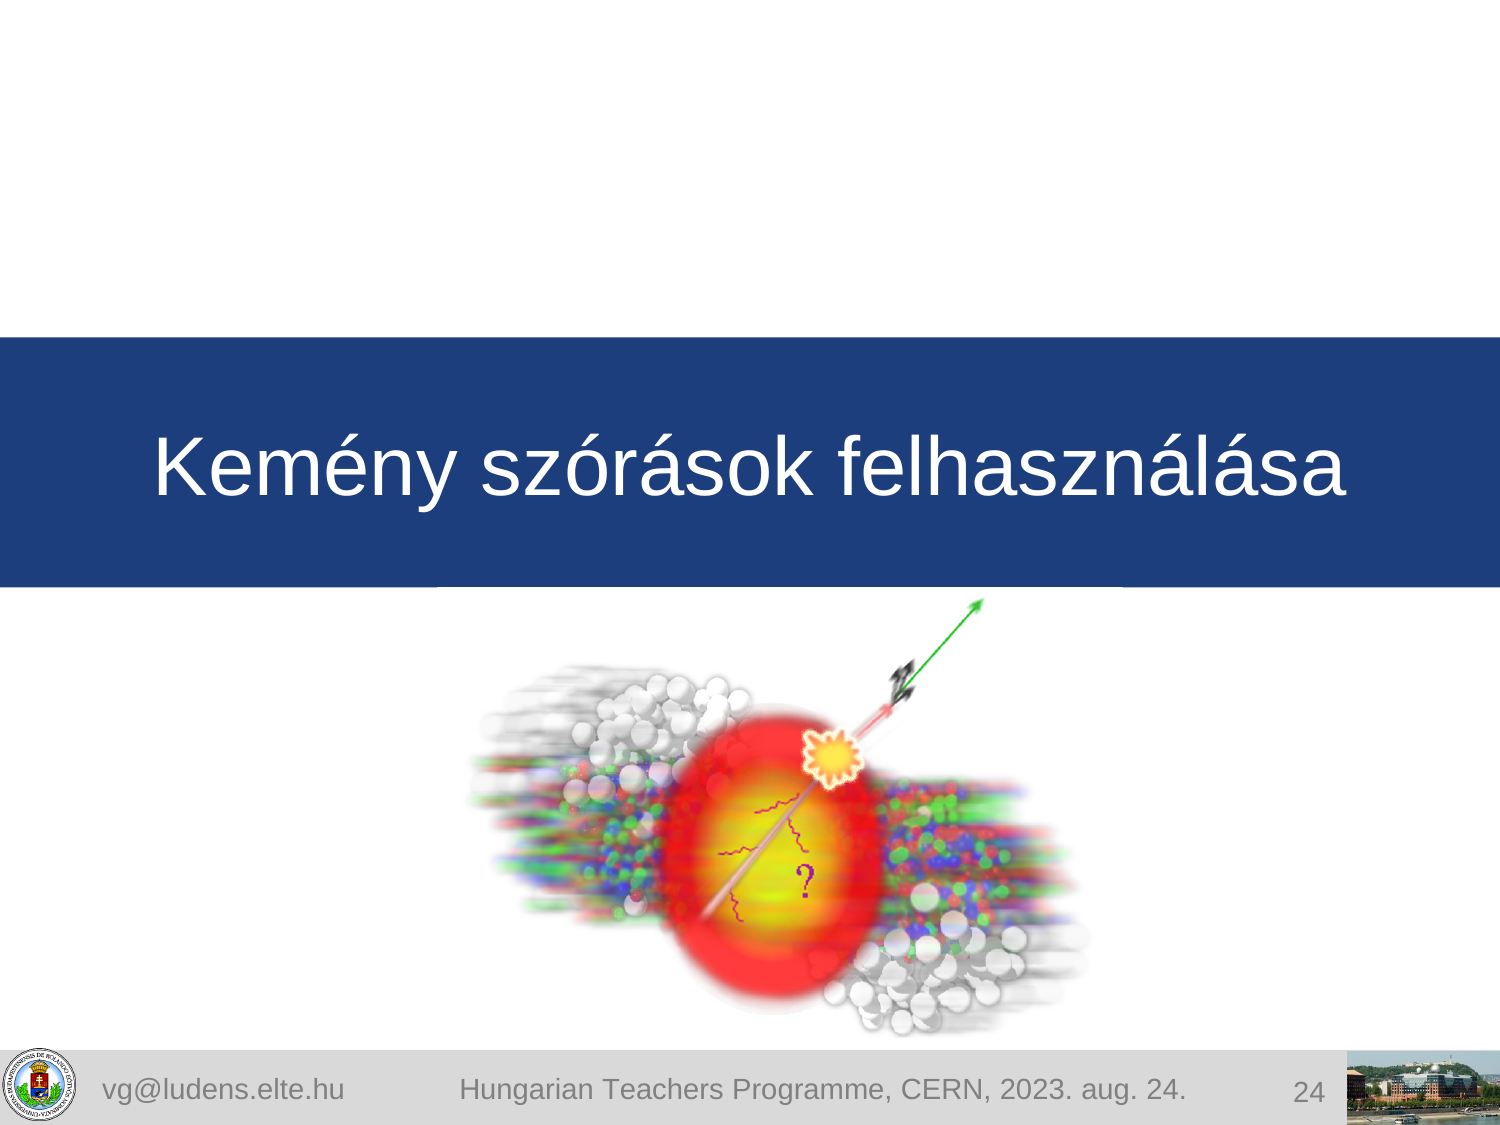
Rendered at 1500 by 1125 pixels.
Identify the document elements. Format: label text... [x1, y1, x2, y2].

picture [437, 587, 1123, 1038]
picture [1347, 1051, 1500, 1125]
text_box Kemény szórások felhasználása [0, 337, 1500, 588]
picture [2, 1048, 76, 1121]
